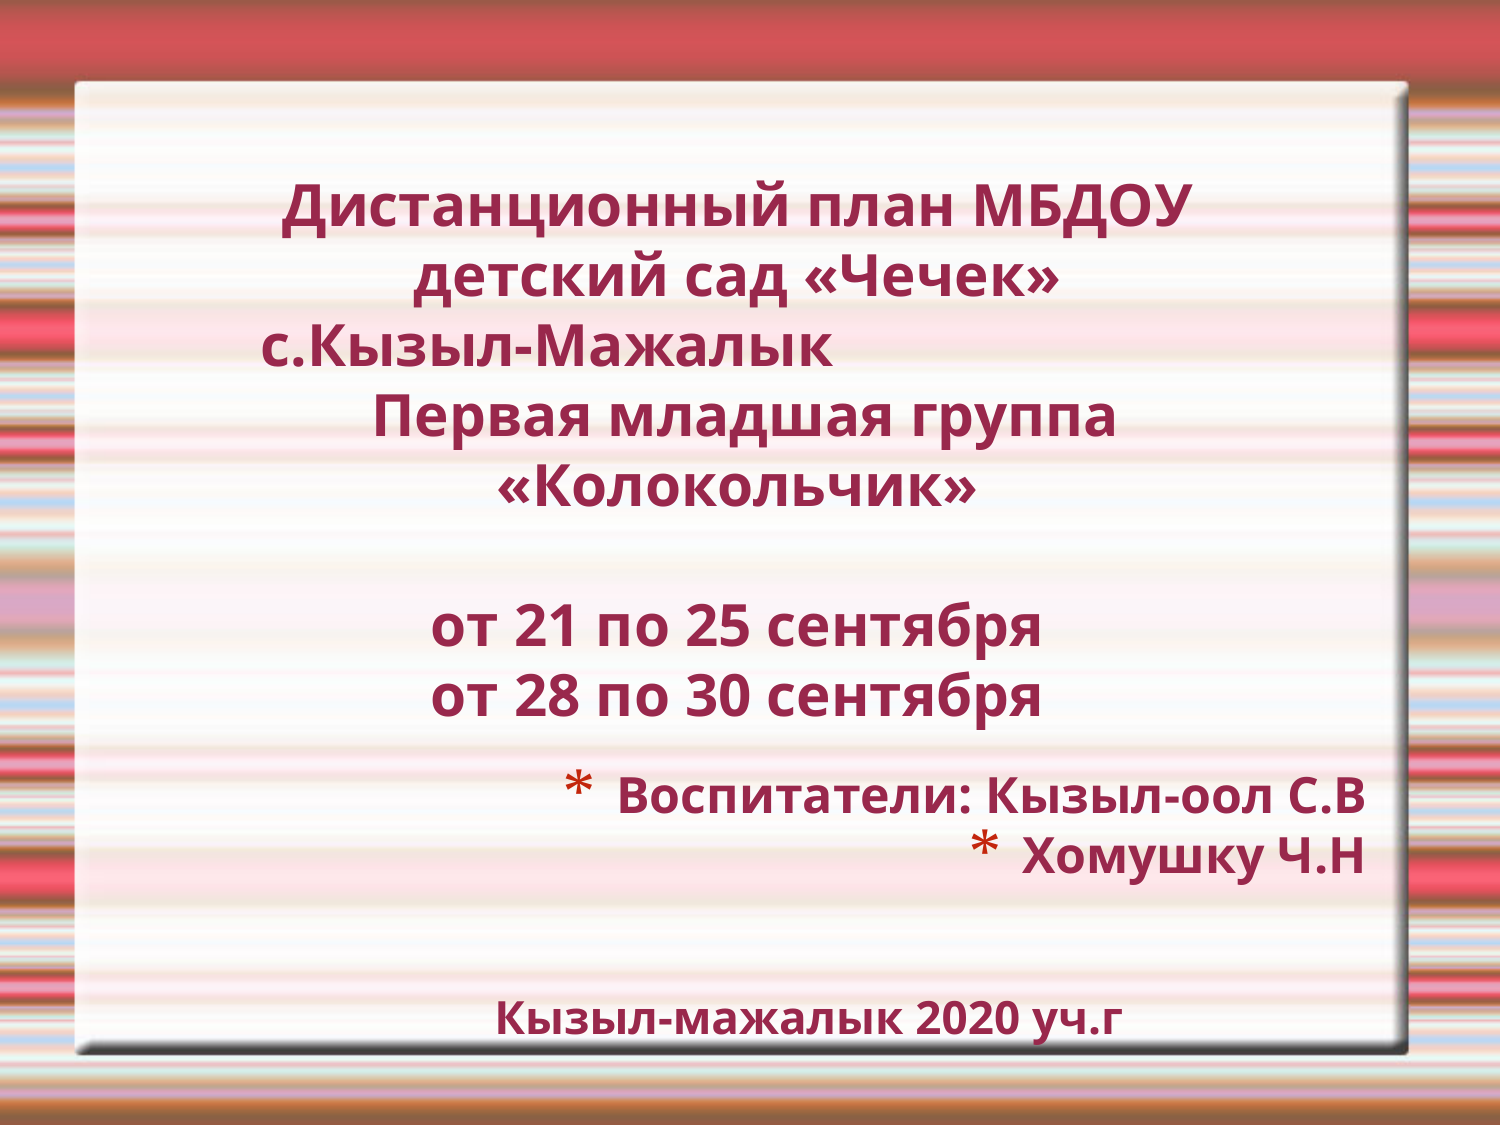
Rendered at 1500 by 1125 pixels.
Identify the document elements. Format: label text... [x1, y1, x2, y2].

picture [0, 0, 1500, 1125]
subtitle Воспитатели: Кызыл-оол С.В Хомушку Ч.Н Кызыл-мажалык 2020 уч.г [235, 755, 1382, 1052]
title Дистанционный план МБДОУ детский сад «Чечек» с.Кызыл-Мажалык Первая младшая группа «Колокольчик» от 21 по 25 сентября от 28 по 30 сентября [134, 160, 1312, 657]
